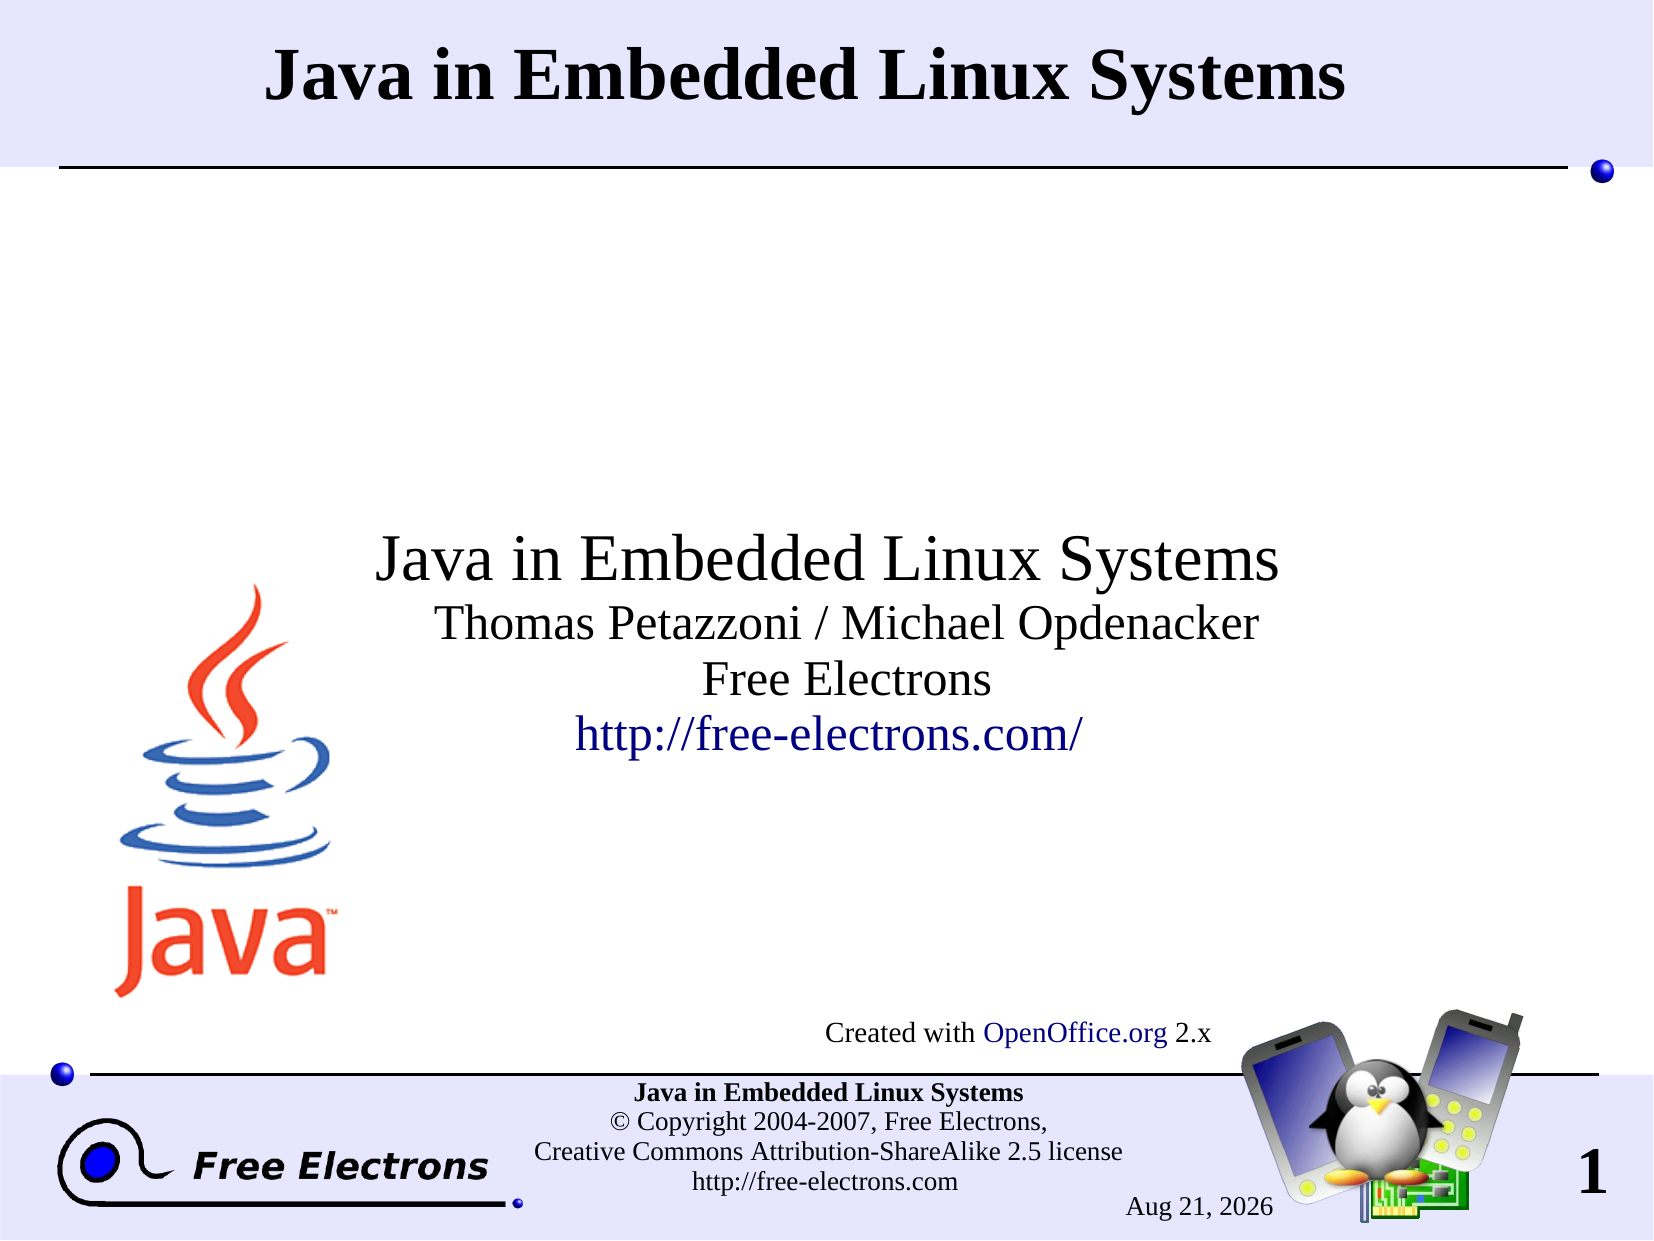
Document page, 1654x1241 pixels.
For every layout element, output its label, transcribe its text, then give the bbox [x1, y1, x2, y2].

title Java in Embedded Linux Systems [60, 25, 1551, 124]
subtitle Java in Embedded Linux Systems Thomas Petazzoni / Michael Opdenacker Free Electrons http://free-electrons.com/ [105, 216, 1518, 1066]
picture [87, 571, 362, 1010]
text_box Created with OpenOffice.org 2.x [825, 1016, 1217, 1052]
picture [50, 1107, 527, 1216]
picture [1231, 1007, 1538, 1241]
